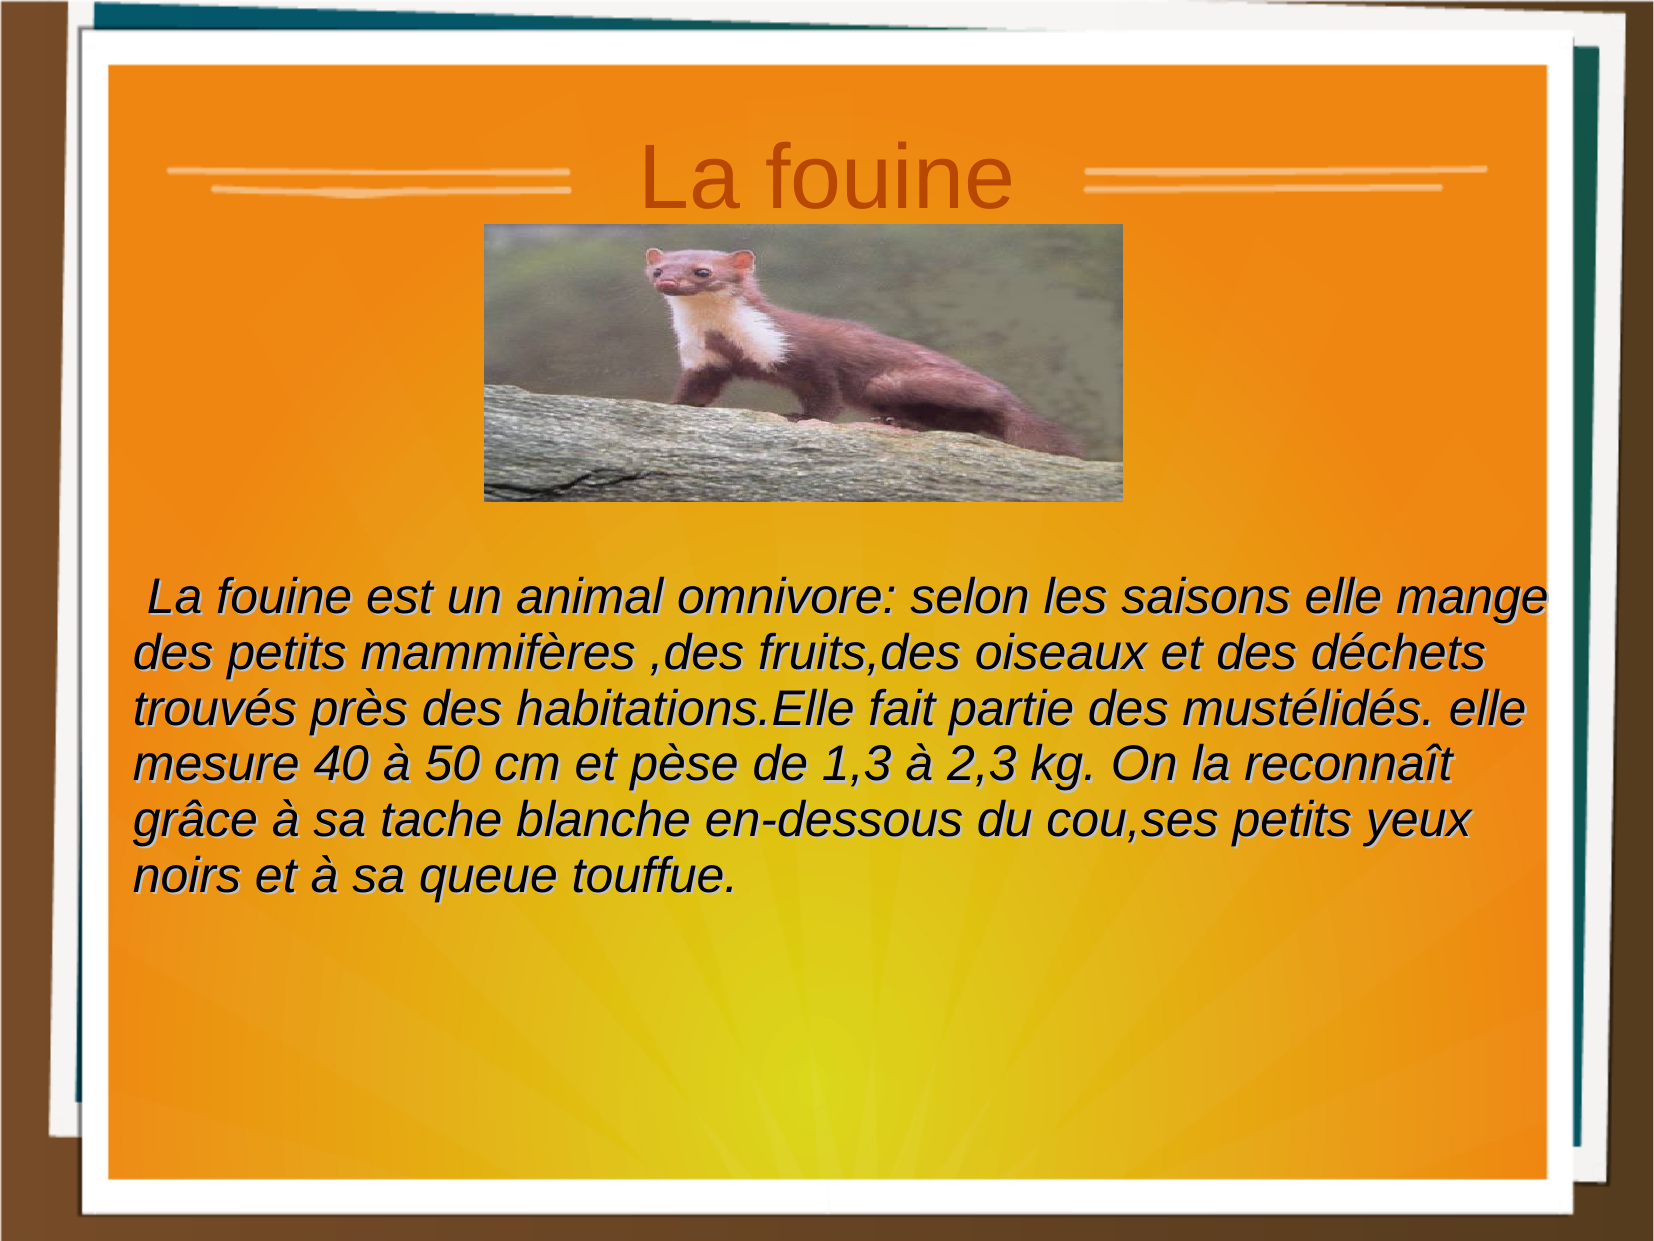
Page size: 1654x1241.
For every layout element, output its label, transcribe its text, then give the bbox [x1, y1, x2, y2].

title La fouine [566, 78, 1087, 224]
picture [0, 0, 1654, 1241]
text_box La fouine est un animal omnivore: selon les saisons elle mange des petits mammifères ,des fruits,des oiseaux et des déchets trouvés près des habitations.Elle fait partie des mustélidés. elle mesure 40 à 50 cm et pèse de 1,3 à 2,3 kg. On la reconnaît grâce à sa tache blanche en-dessous du cou,ses petits yeux noirs et à sa queue touffue. [118, 561, 1565, 1241]
text_box [29, 561, 118, 1241]
